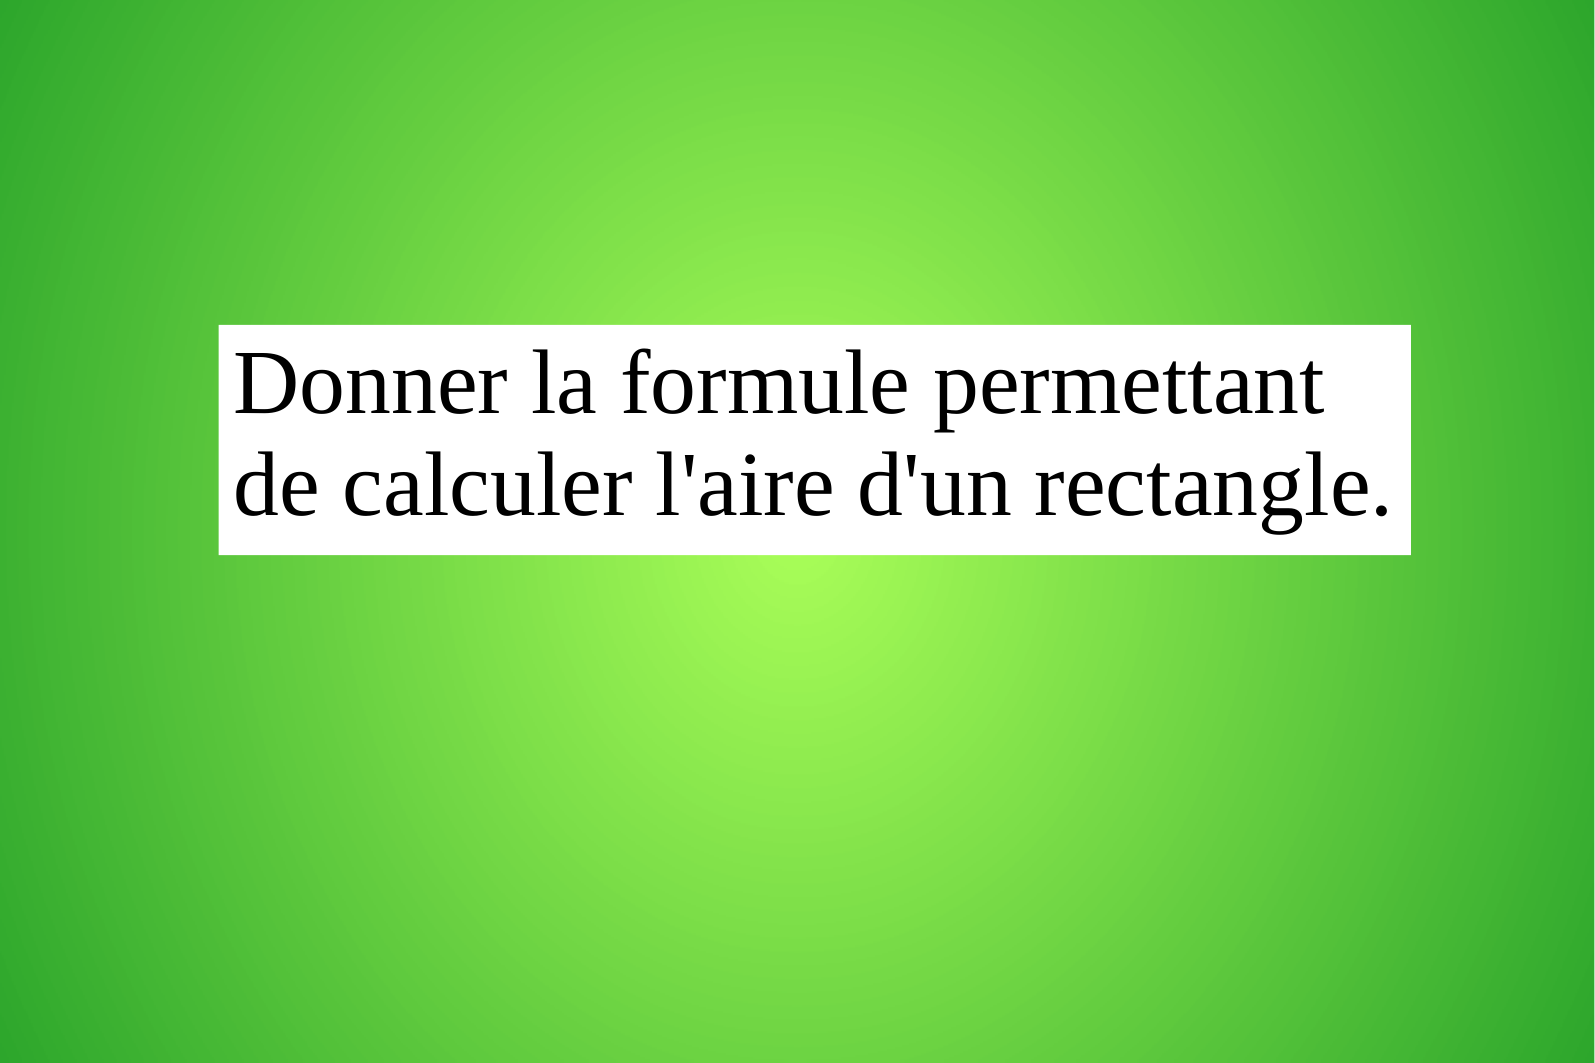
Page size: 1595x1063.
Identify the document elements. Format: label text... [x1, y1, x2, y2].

text_box Donner la formule permettant de calculer l'aire d'un rectangle. [218, 324, 1411, 556]
picture [0, 0, 1595, 1063]
